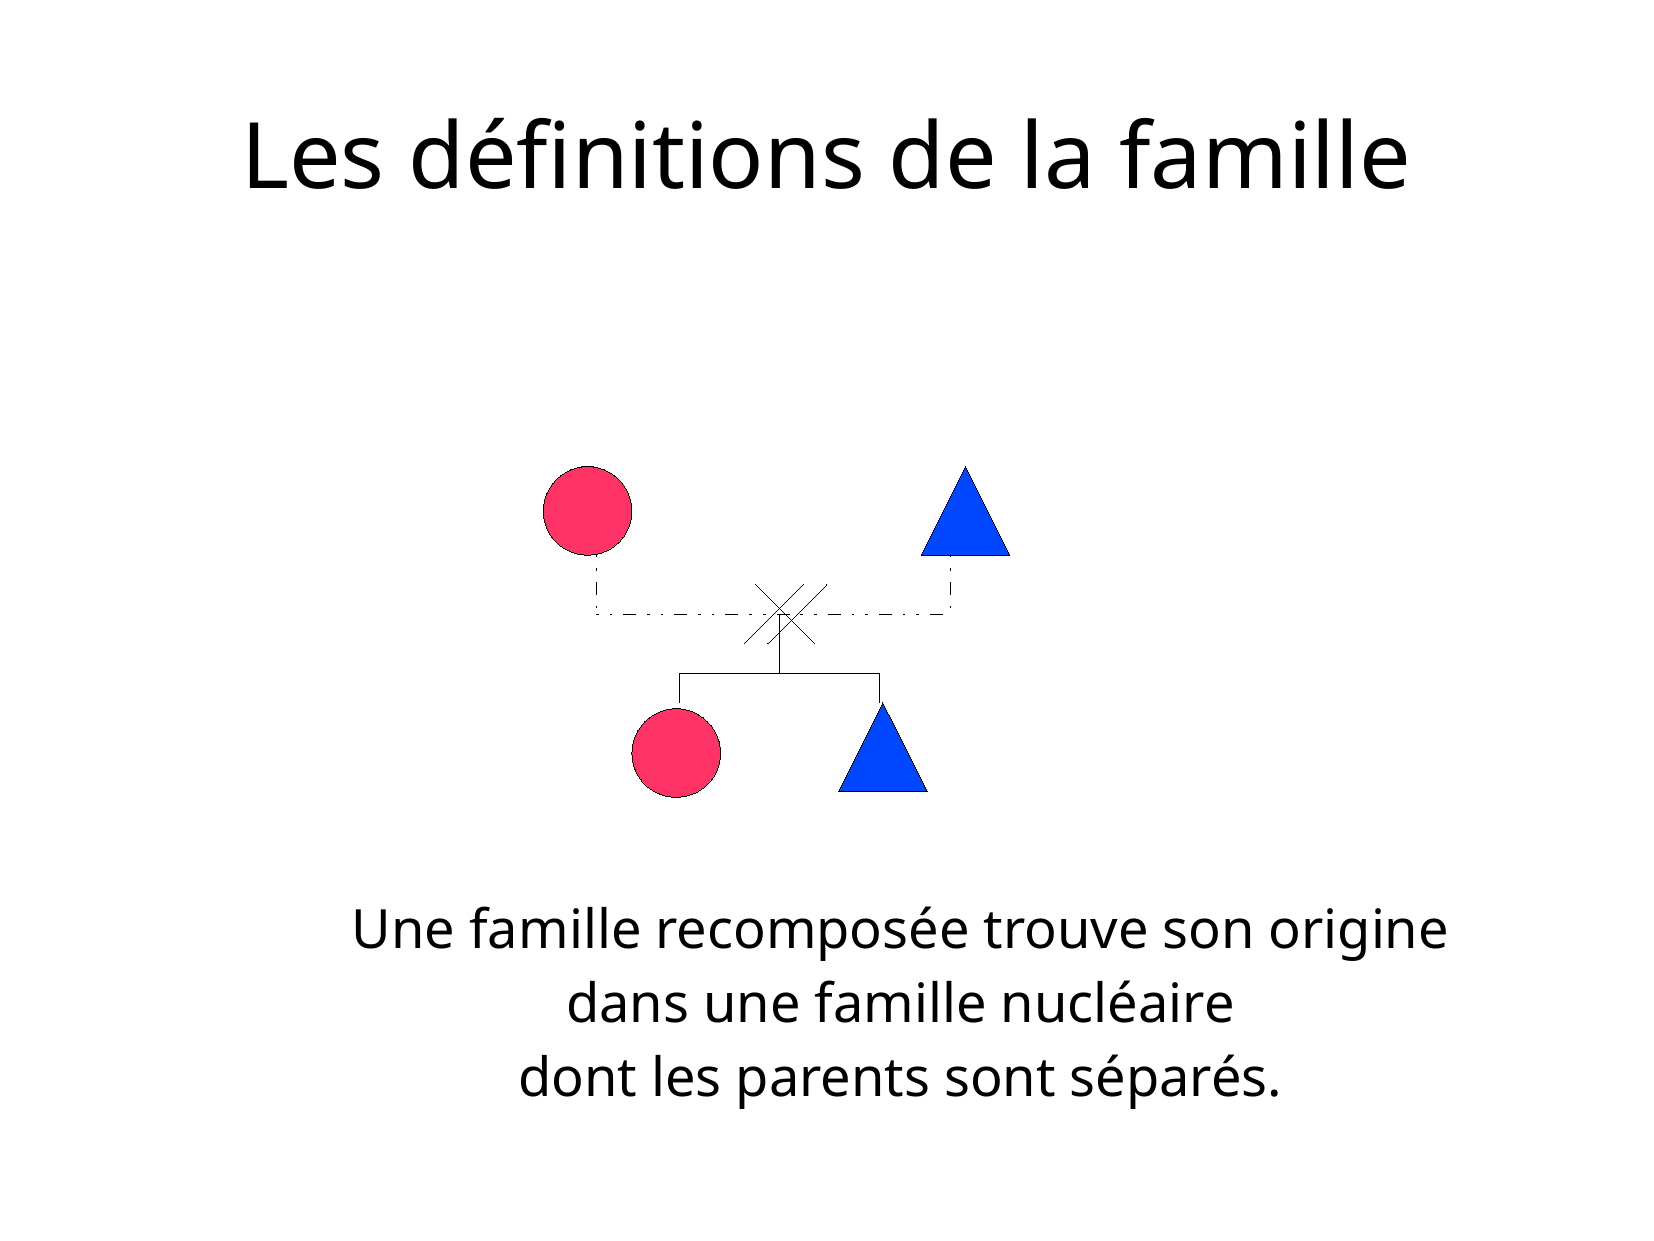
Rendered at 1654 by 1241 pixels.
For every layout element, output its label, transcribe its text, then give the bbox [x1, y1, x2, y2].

text_box [631, 708, 721, 798]
text_box [838, 702, 928, 792]
title Les définitions de la famille [82, 56, 1571, 250]
text_box [543, 466, 632, 556]
text_box Une famille recomposée trouve son origine dans une famille nucléaire dont les parents sont séparés. [336, 900, 1317, 1103]
text_box [921, 466, 1010, 556]
